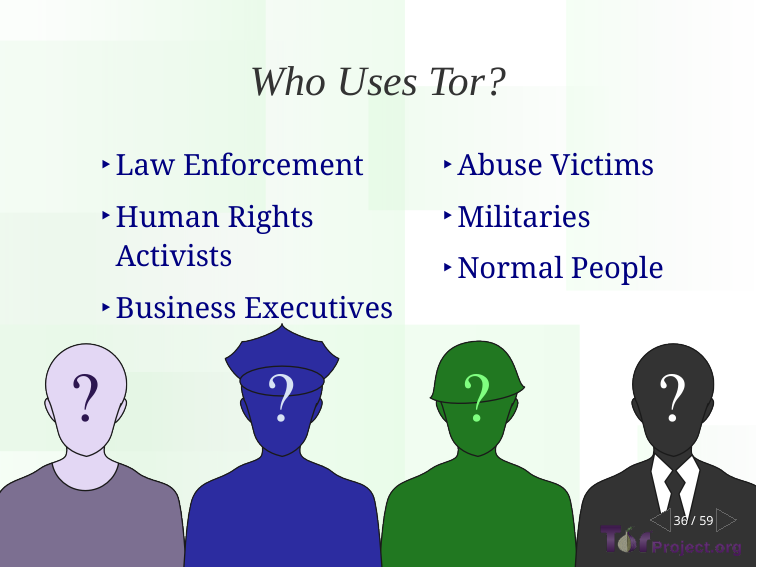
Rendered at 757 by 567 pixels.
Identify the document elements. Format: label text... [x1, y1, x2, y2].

text_box Abuse Victims Militaries Normal People [427, 136, 756, 281]
text_box Who Uses Tor? [69, 50, 687, 112]
text_box Law Enforcement Human Rights Activists Business Executives [85, 136, 424, 281]
picture [0, 0, 757, 567]
text_box <number> / 59 [618, 504, 756, 555]
